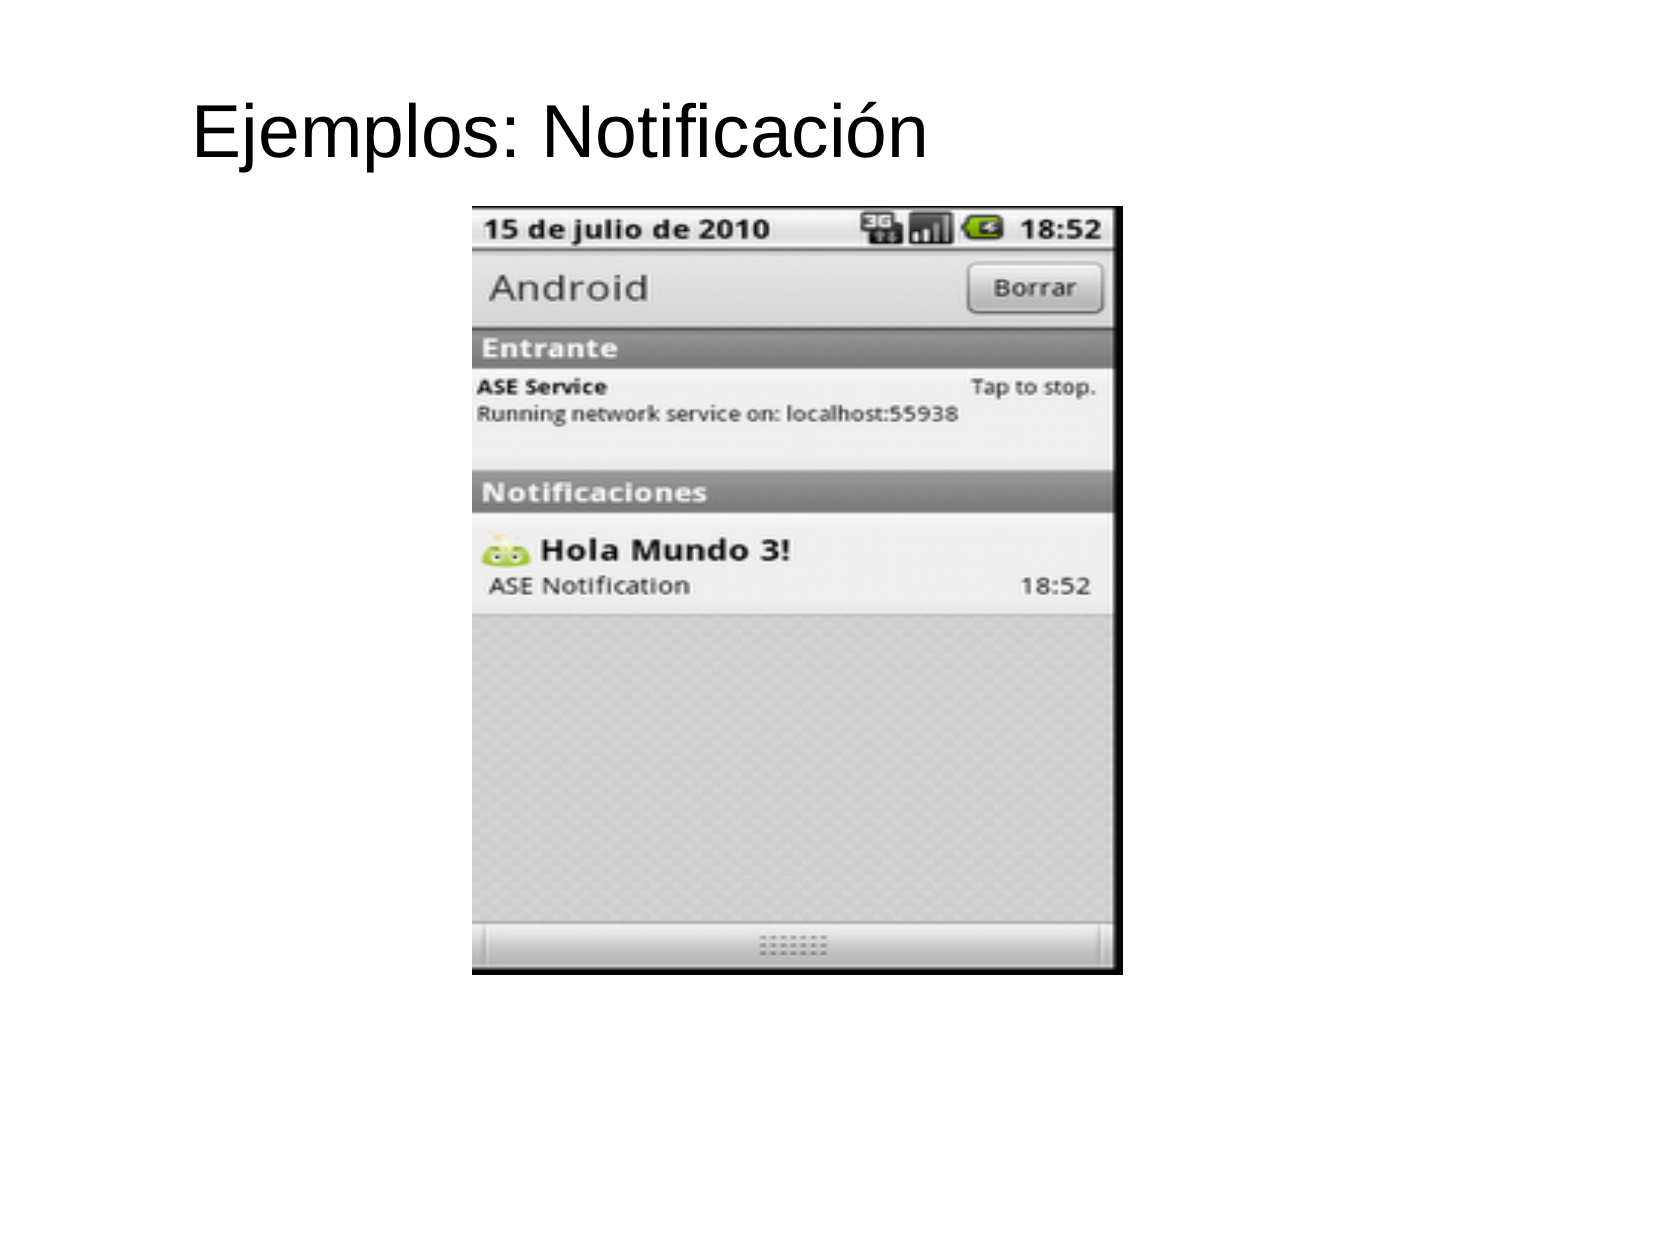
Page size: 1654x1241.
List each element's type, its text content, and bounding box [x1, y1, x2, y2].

text_box Ejemplos: Notificación [177, 81, 1536, 181]
picture [472, 206, 1123, 975]
